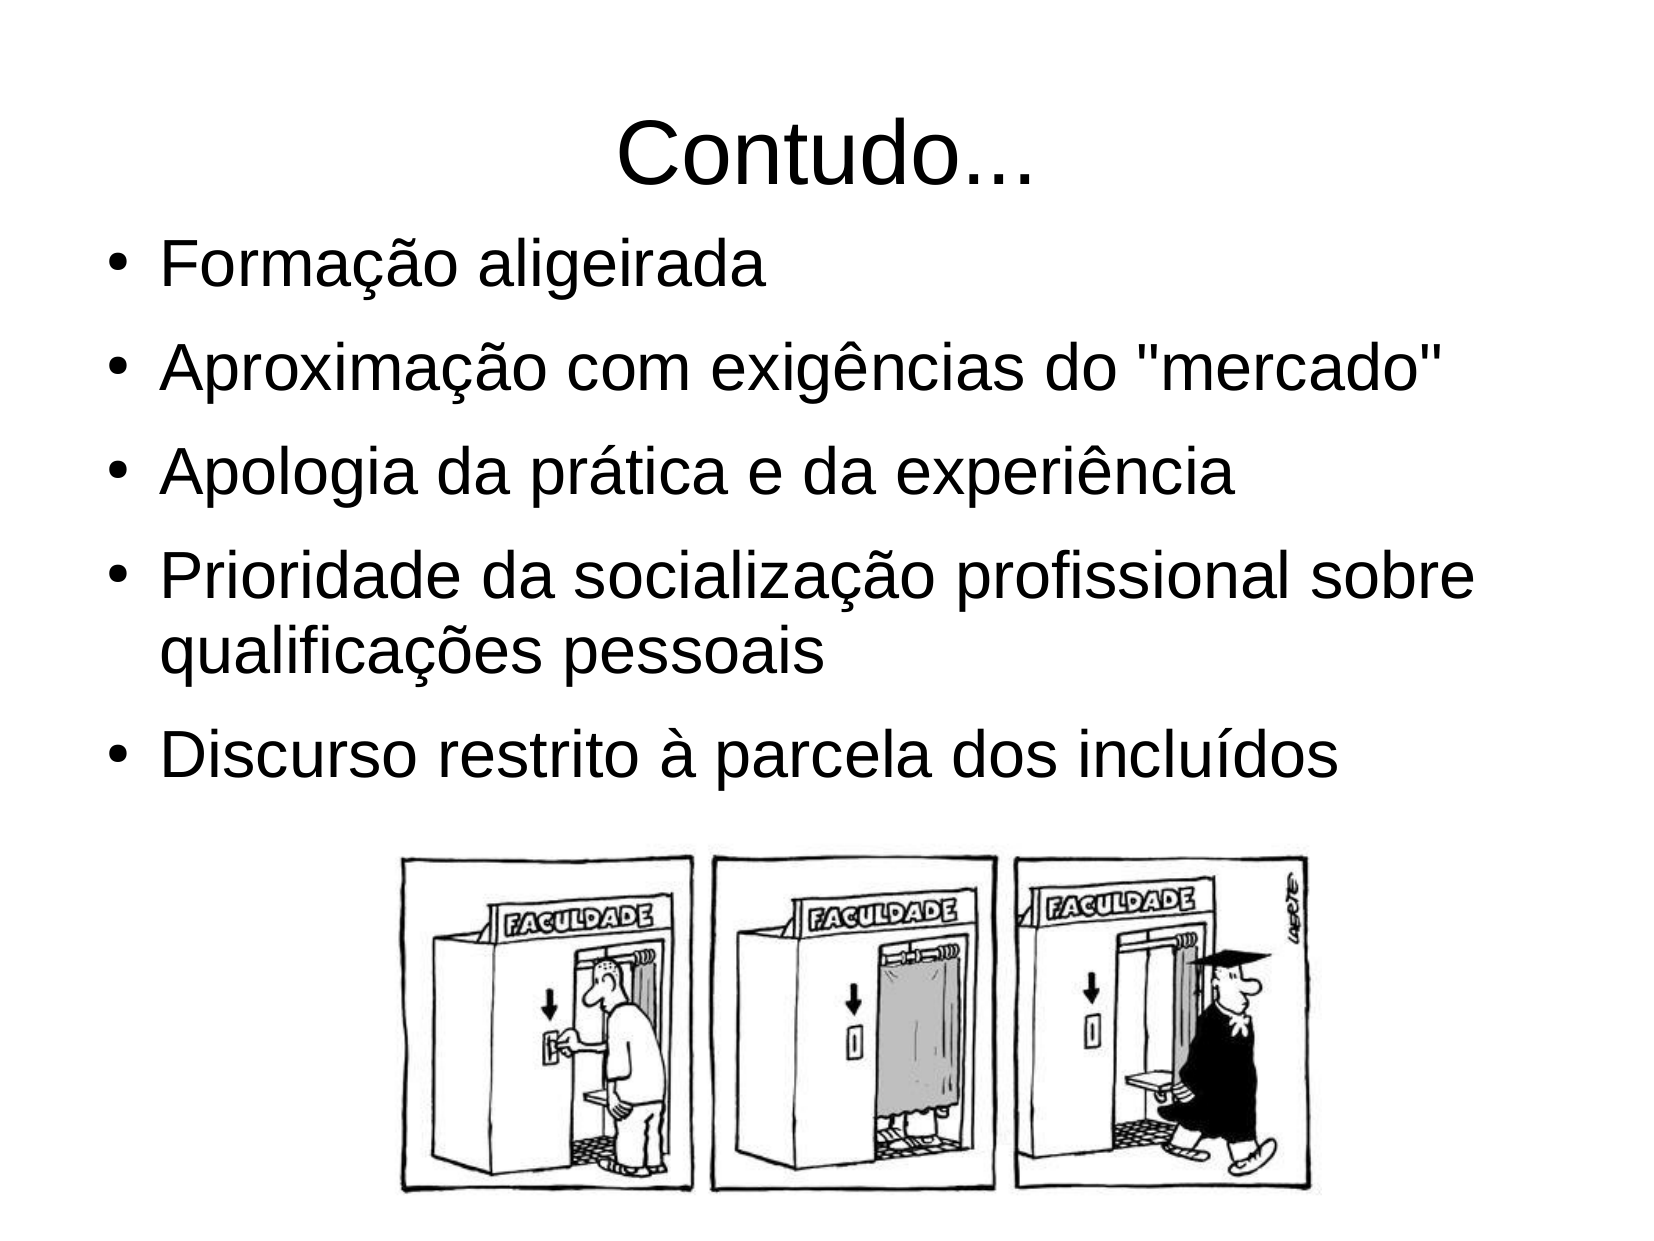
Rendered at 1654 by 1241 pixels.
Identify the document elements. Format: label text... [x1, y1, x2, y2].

title Contudo... [82, 49, 1571, 257]
picture [383, 819, 1322, 1211]
list Formação aligeirada Aproximação com exigências do "mercado" Apologia da prática e da experiência Prioridade da socialização profissional sobre qualificações pessoais Discurso restrito à parcela dos incluídos [88, 225, 1577, 945]
